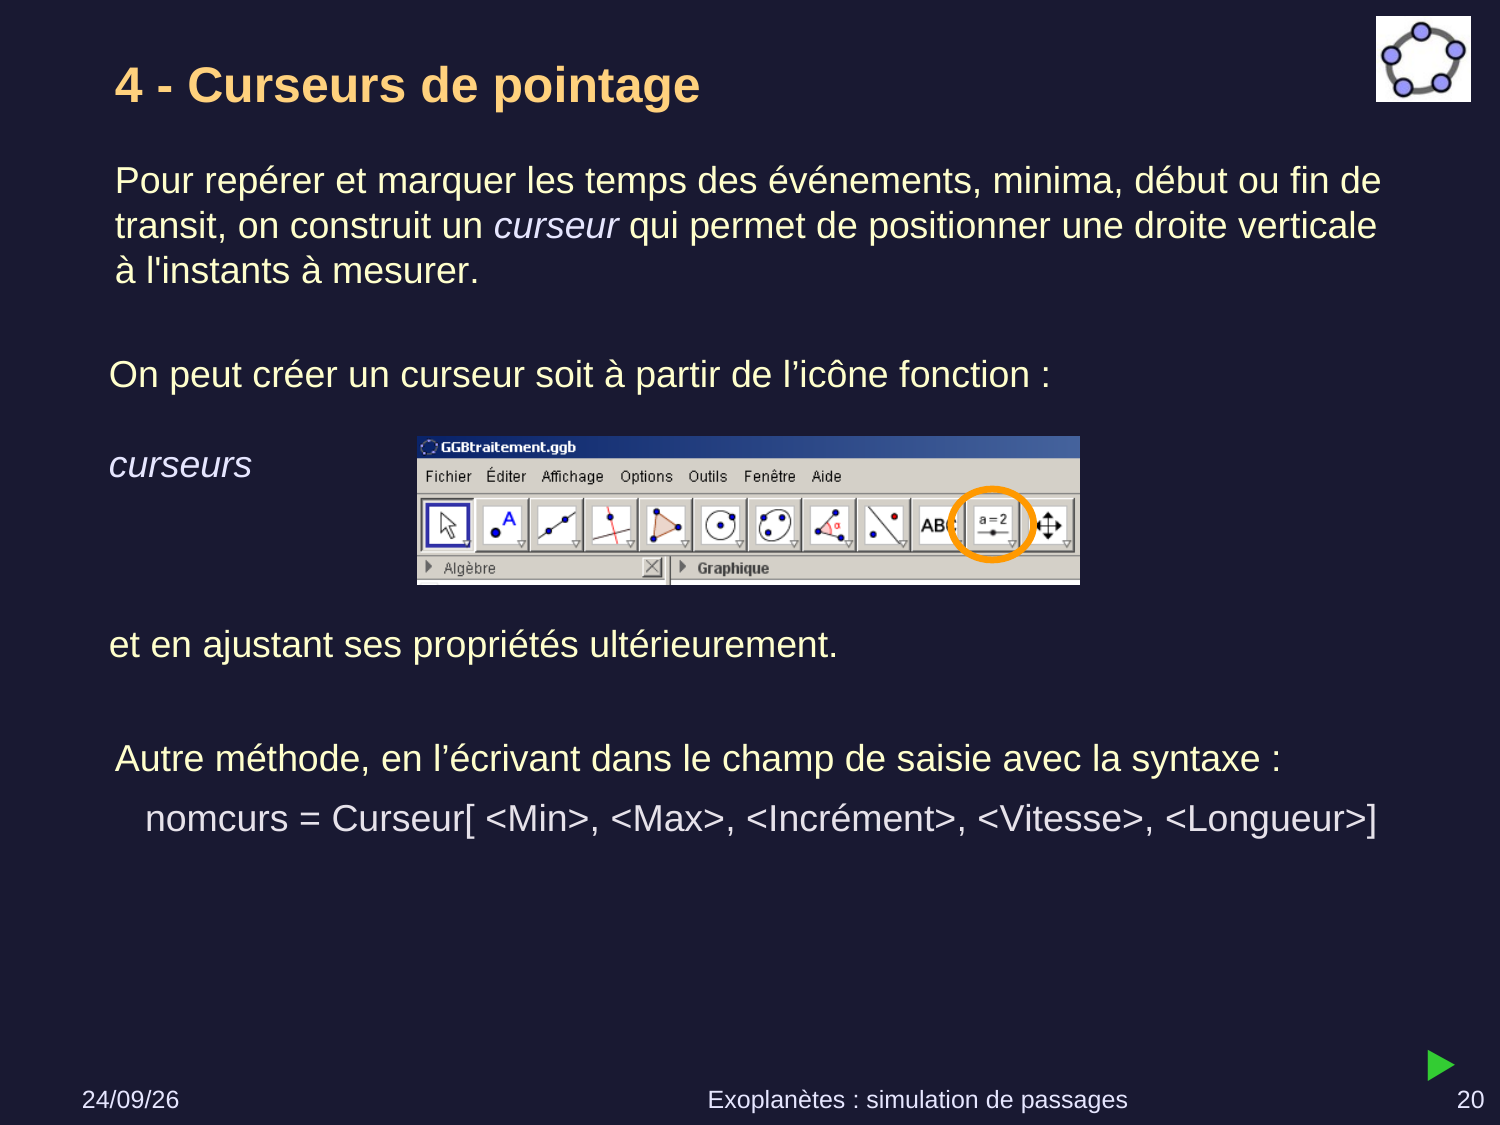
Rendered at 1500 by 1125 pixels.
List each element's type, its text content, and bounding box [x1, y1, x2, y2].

picture [417, 436, 1080, 585]
text_box 4 - Curseurs de pointage [100, 44, 1424, 120]
text_box Pour repérer et marquer les temps des événements, minima, début ou fin de transit, on construit un curseur qui permet de positionner une droite verticale à l'instants à mesurer. [100, 148, 1424, 300]
text_box On peut créer un curseur soit à partir de l’icône fonction : curseurs et en ajustant ses propriétés ultérieurement. [94, 342, 1418, 673]
text_box  [1409, 1034, 1475, 1096]
text_box nomcurs = Curseur[ <Min>, <Max>, <Incrément>, <Vitesse>, <Longueur>] [100, 785, 1424, 847]
picture [1376, 16, 1471, 102]
text_box Autre méthode, en l’écrivant dans le champ de saisie avec la syntaxe : [100, 726, 1424, 785]
